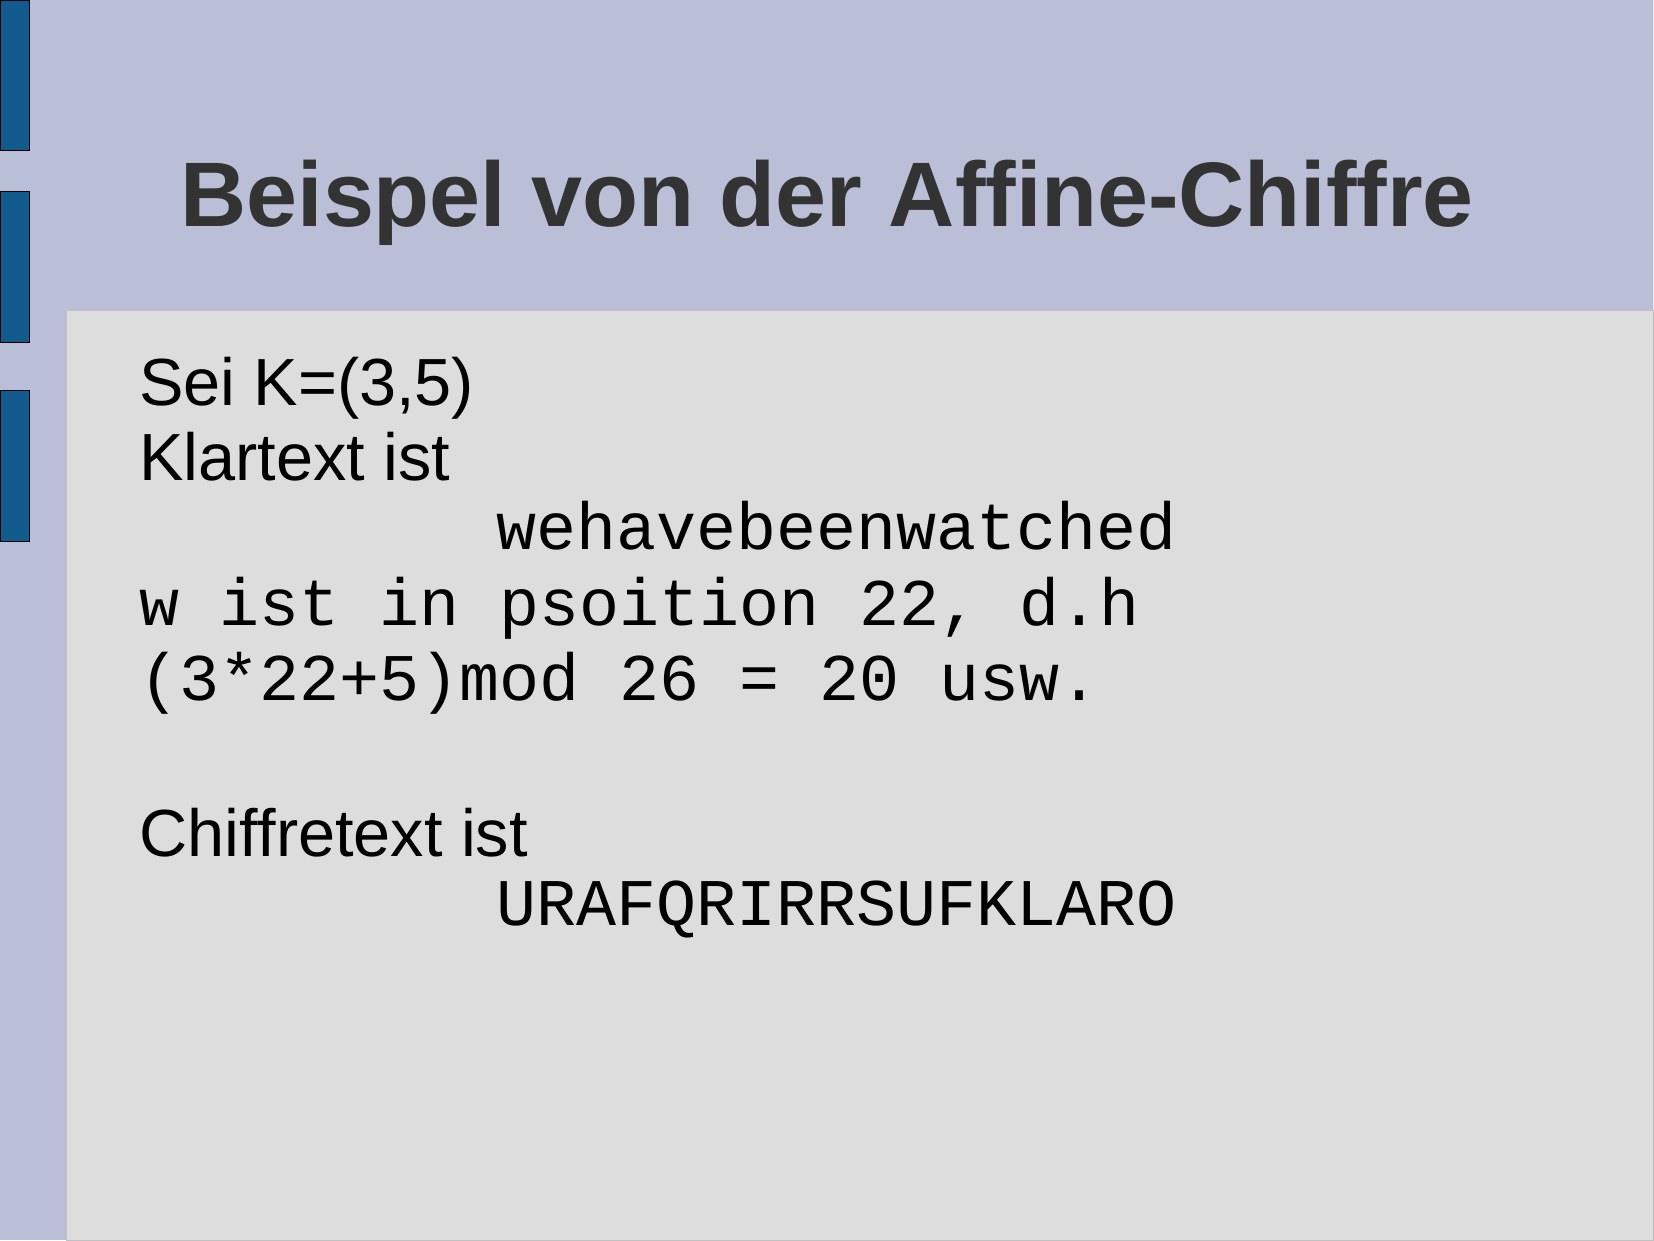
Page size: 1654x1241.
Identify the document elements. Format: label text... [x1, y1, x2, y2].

title Beispel von der Affine-Chiffre [121, 91, 1534, 299]
list Sei K=(3,5) Klartext ist wehavebeenwatched w ist in psoition 22, d.h (3*22+5)mod 26 = 20 usw. Chiffretext ist URAFQRIRRSUFKLARO [121, 344, 1534, 1144]
